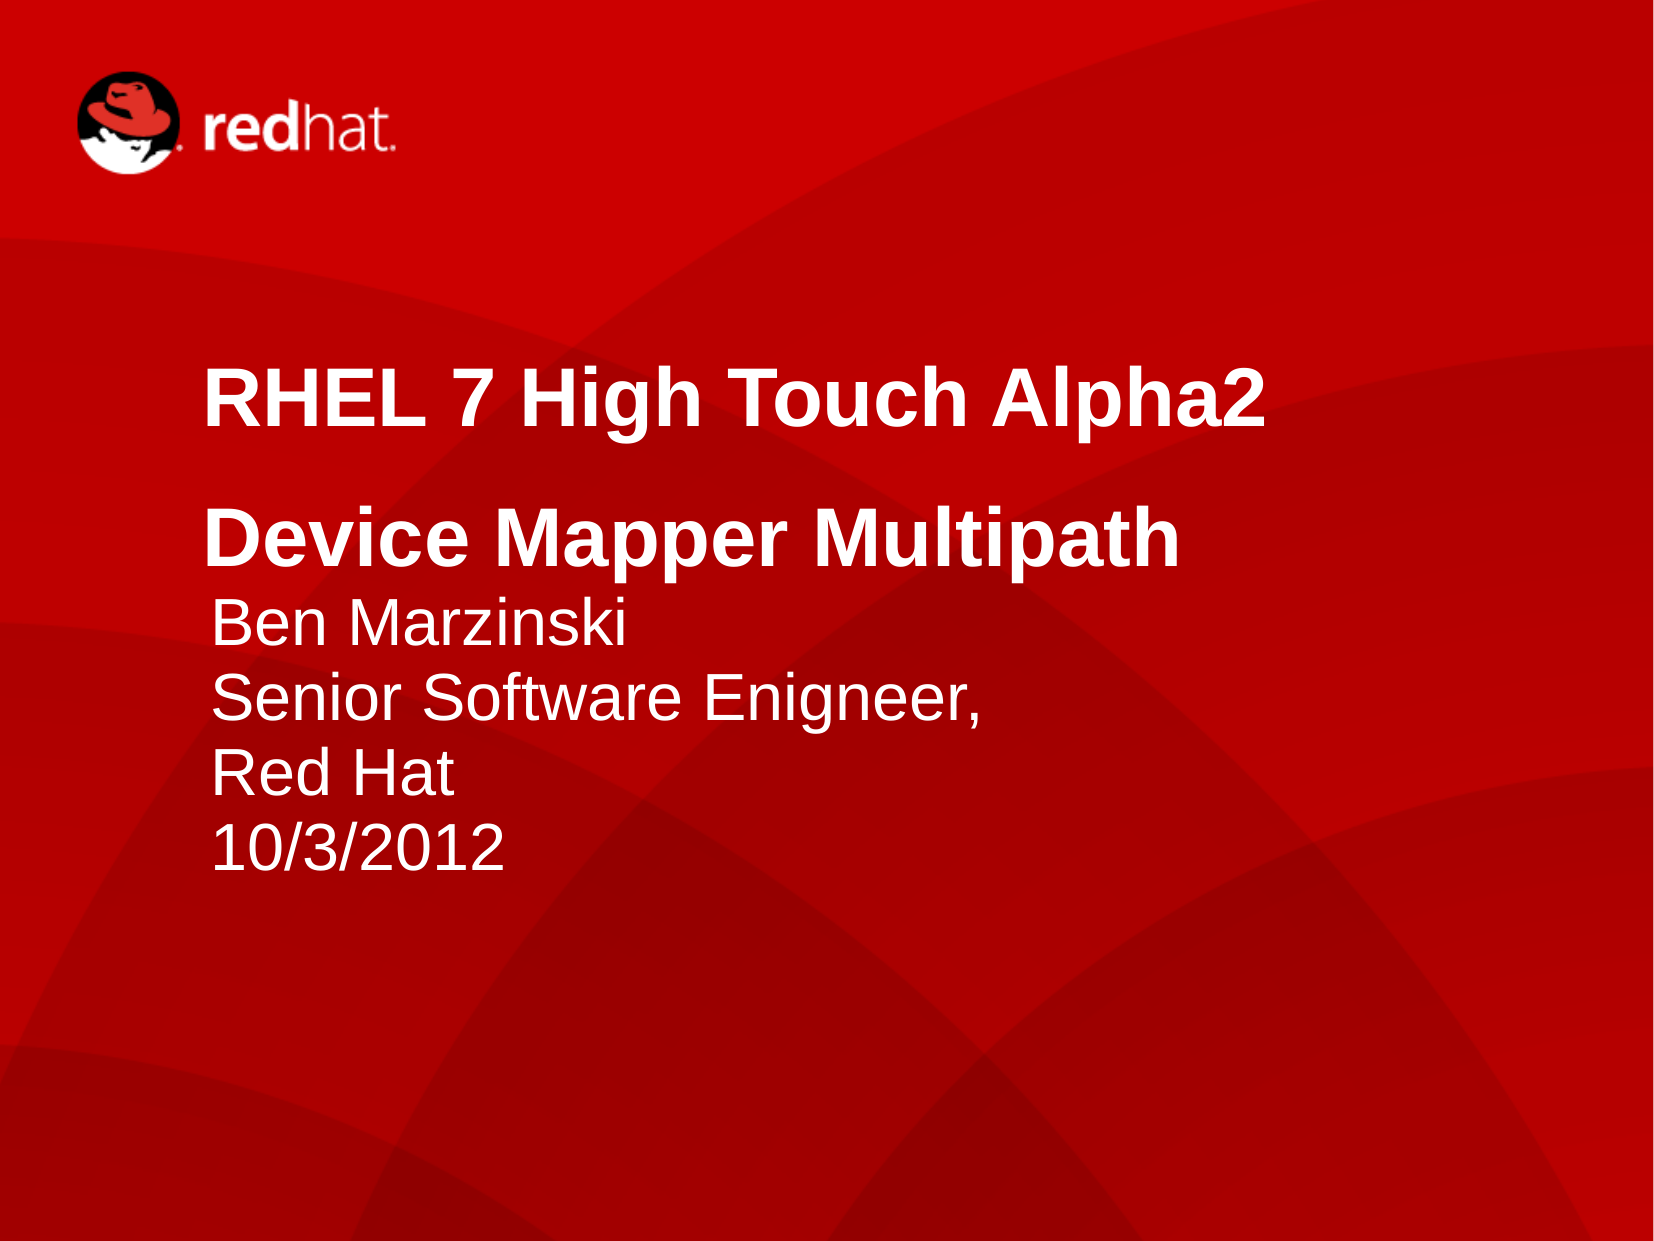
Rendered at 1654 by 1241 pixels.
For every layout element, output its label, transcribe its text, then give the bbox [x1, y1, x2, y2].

picture [0, 0, 1654, 1241]
text_box RHEL 7 High Touch Alpha2 Device Mapper Multipath [187, 297, 1426, 797]
text_box Ben Marzinski Senior Software Enigneer, Red Hat 10/3/2012 [195, 465, 1088, 892]
